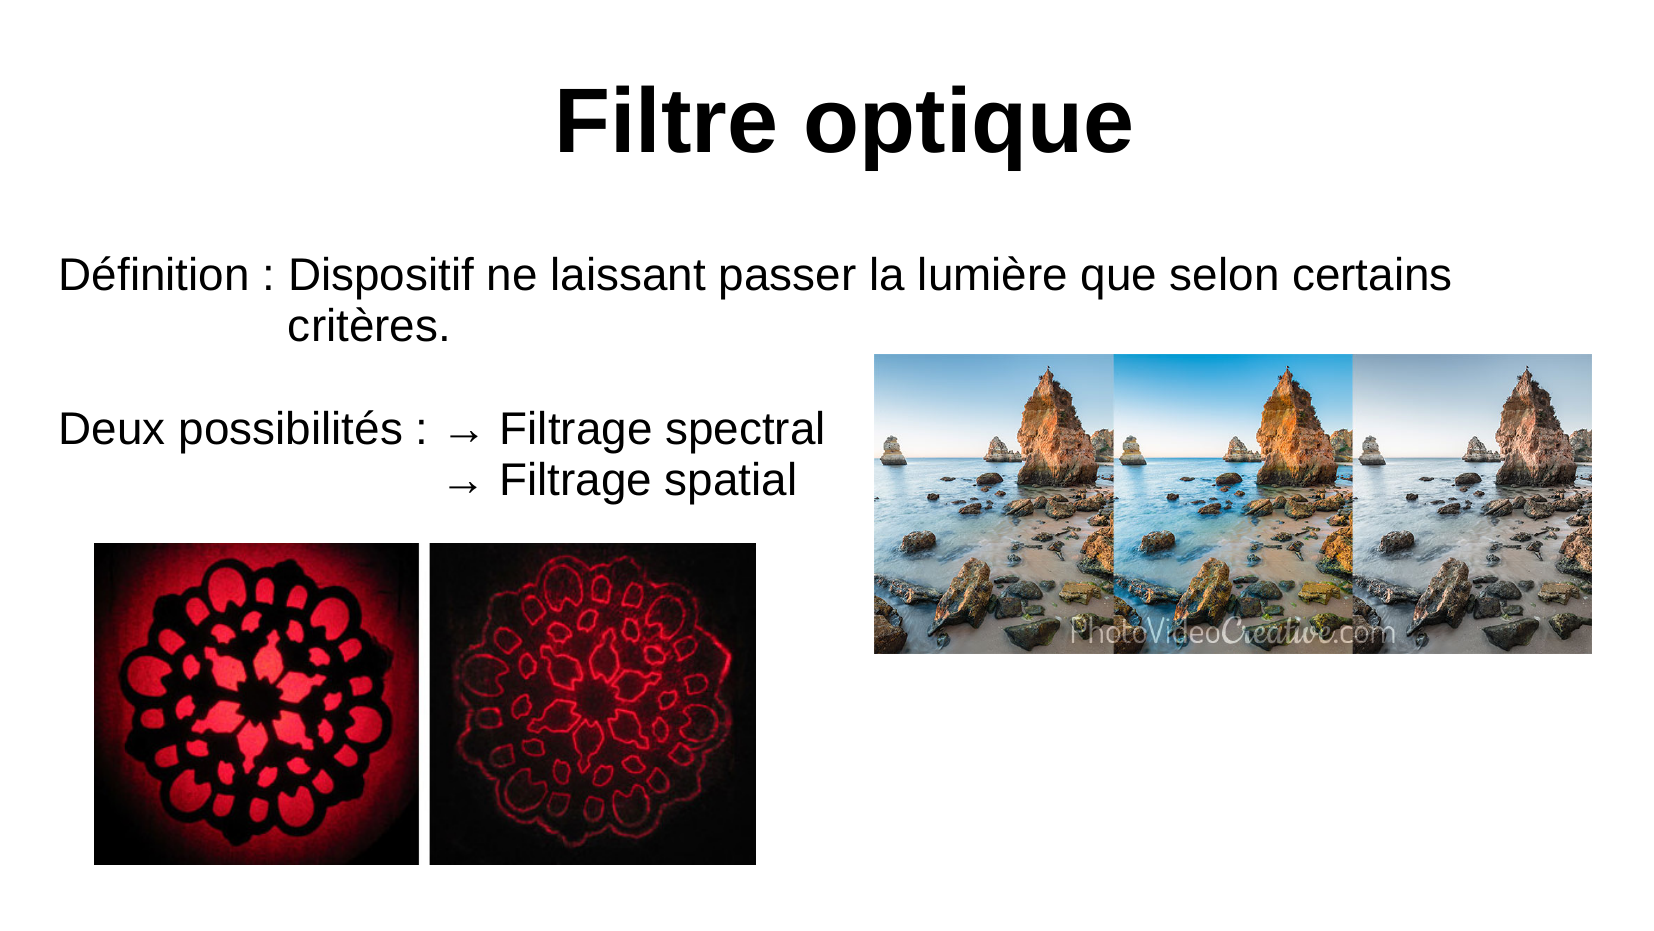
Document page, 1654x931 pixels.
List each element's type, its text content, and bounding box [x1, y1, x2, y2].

text_box Définition : Dispositif ne laissant passer la lumière que selon certains critères. Deux possibilités : → Filtrage spectral → Filtrage spatial [59, 120, 1619, 736]
picture [94, 543, 756, 865]
picture [874, 354, 1592, 654]
title Filtre optique [11, 0, 1654, 275]
